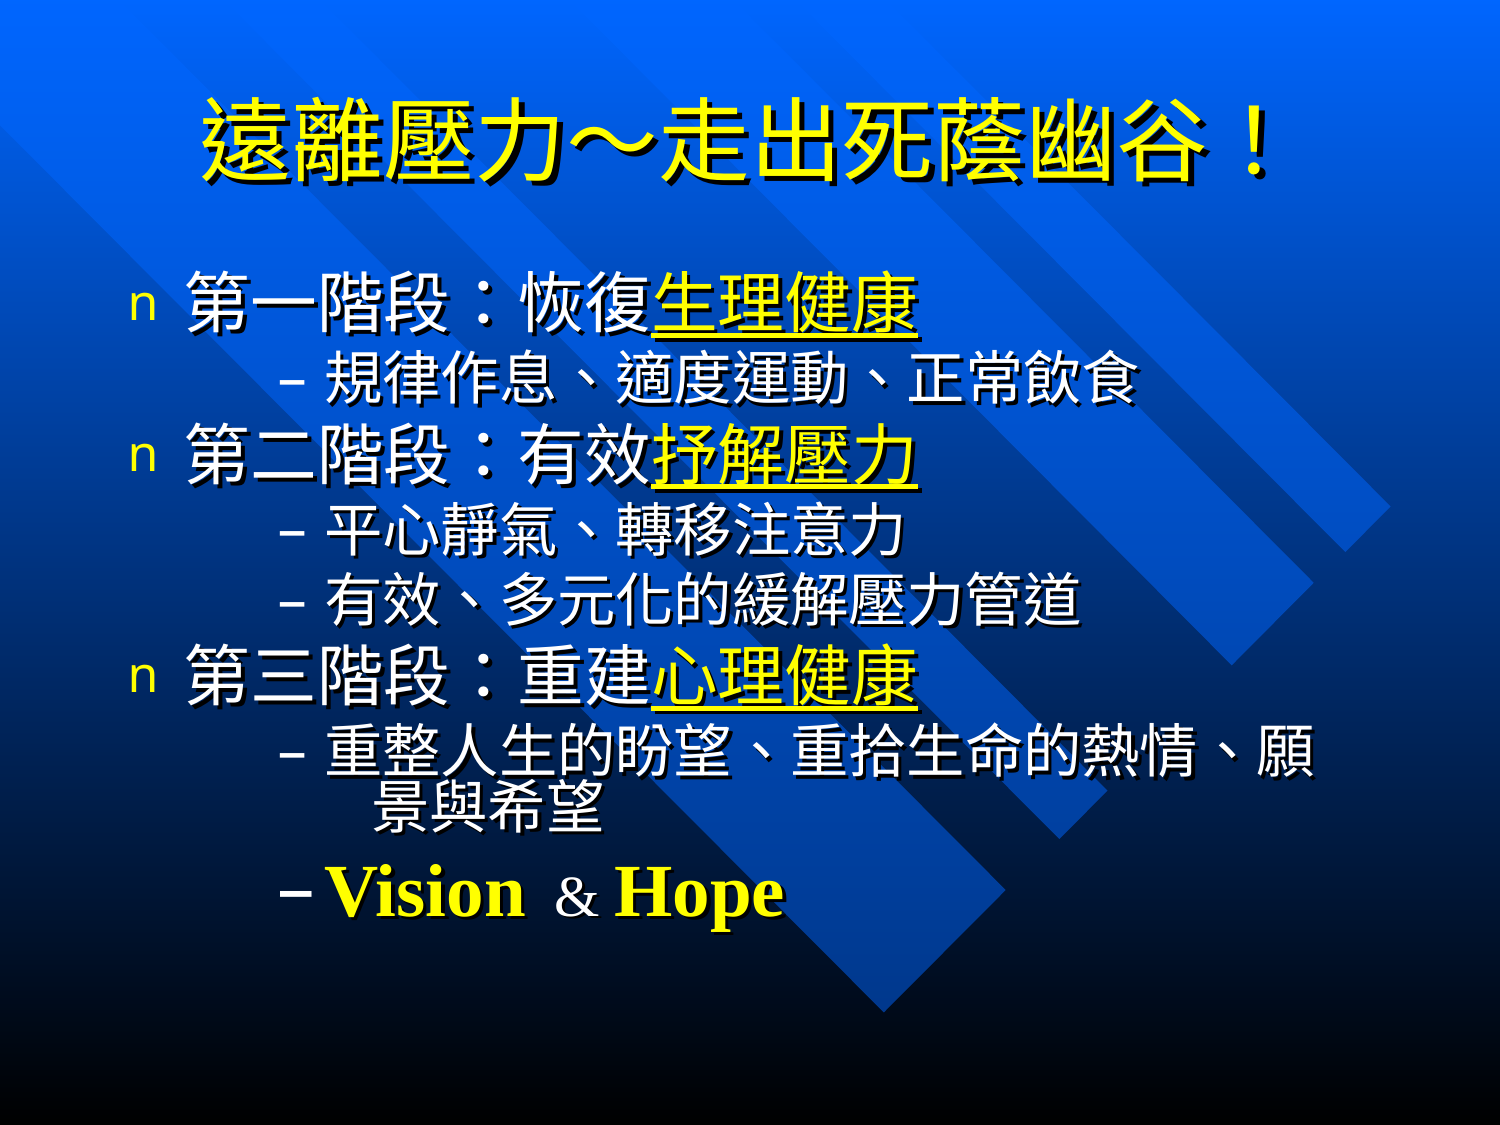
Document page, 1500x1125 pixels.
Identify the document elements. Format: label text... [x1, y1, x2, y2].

title 遠離壓力～走出死蔭幽谷！ [112, 37, 1388, 238]
list 第一階段：恢復生理健康 規律作息、適度運動、正常飲食 第二階段：有效抒解壓力 平心靜氣、轉移注意力 有效、多元化的緩解壓力管道 第三階段：重建心理健康 重整人生的盼望、重拾生命的熱情、願景與希望 Vision & Hope [112, 269, 1388, 1001]
